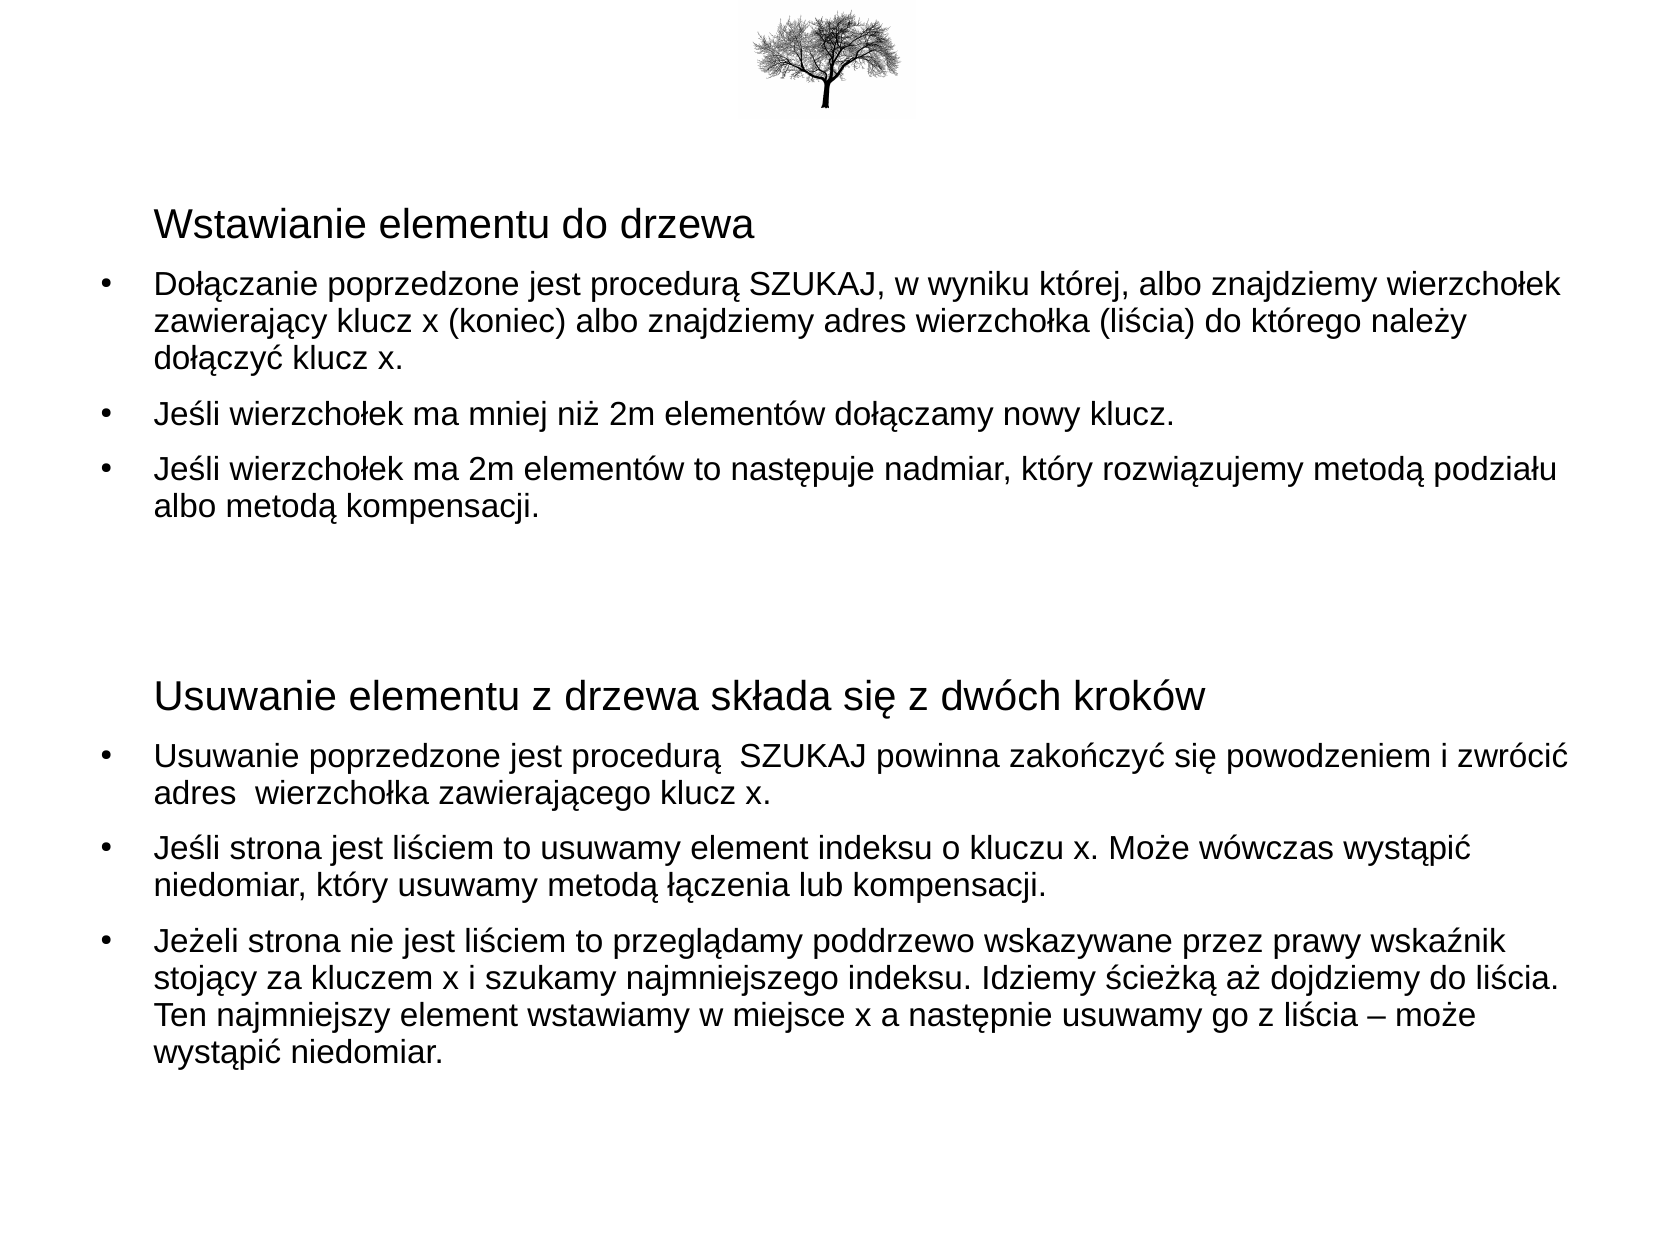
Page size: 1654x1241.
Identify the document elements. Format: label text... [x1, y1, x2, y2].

picture [738, 0, 916, 119]
list Wstawianie elementu do drzewa Dołączanie poprzedzone jest procedurą SZUKAJ, w wyniku której, albo znajdziemy wierzchołek zawierający klucz x (koniec) albo znajdziemy adres wierzchołka (liścia) do którego należy dołączyć klucz x. Jeśli wierzchołek ma mniej niż 2m elementów dołączamy nowy klucz. Jeśli wierzchołek ma 2m elementów to następuje nadmiar, który rozwiązujemy metodą podziału albo metodą kompensacji. Usuwanie elementu z drzewa składa się z dwóch kroków Usuwanie poprzedzone jest procedurą SZUKAJ powinna zakończyć się powodzeniem i zwrócić adres wierzchołka zawierającego klucz x. Jeśli strona jest liściem to usuwamy element indeksu o kluczu x. Może wówczas wystąpić niedomiar, który usuwamy metodą łączenia lub kompensacji. Jeżeli strona nie jest liściem to przeglądamy poddrzewo wskazywane przez prawy wskaźnik stojący za kluczem x i szukamy najmniejszego indeksu. Idziemy ścieżką aż dojdziemy do liścia. Ten najmniejszy element wstawiamy w miejsce x a następnie usuwamy go z liścia – może wystąpić niedomiar. [82, 200, 1571, 1170]
